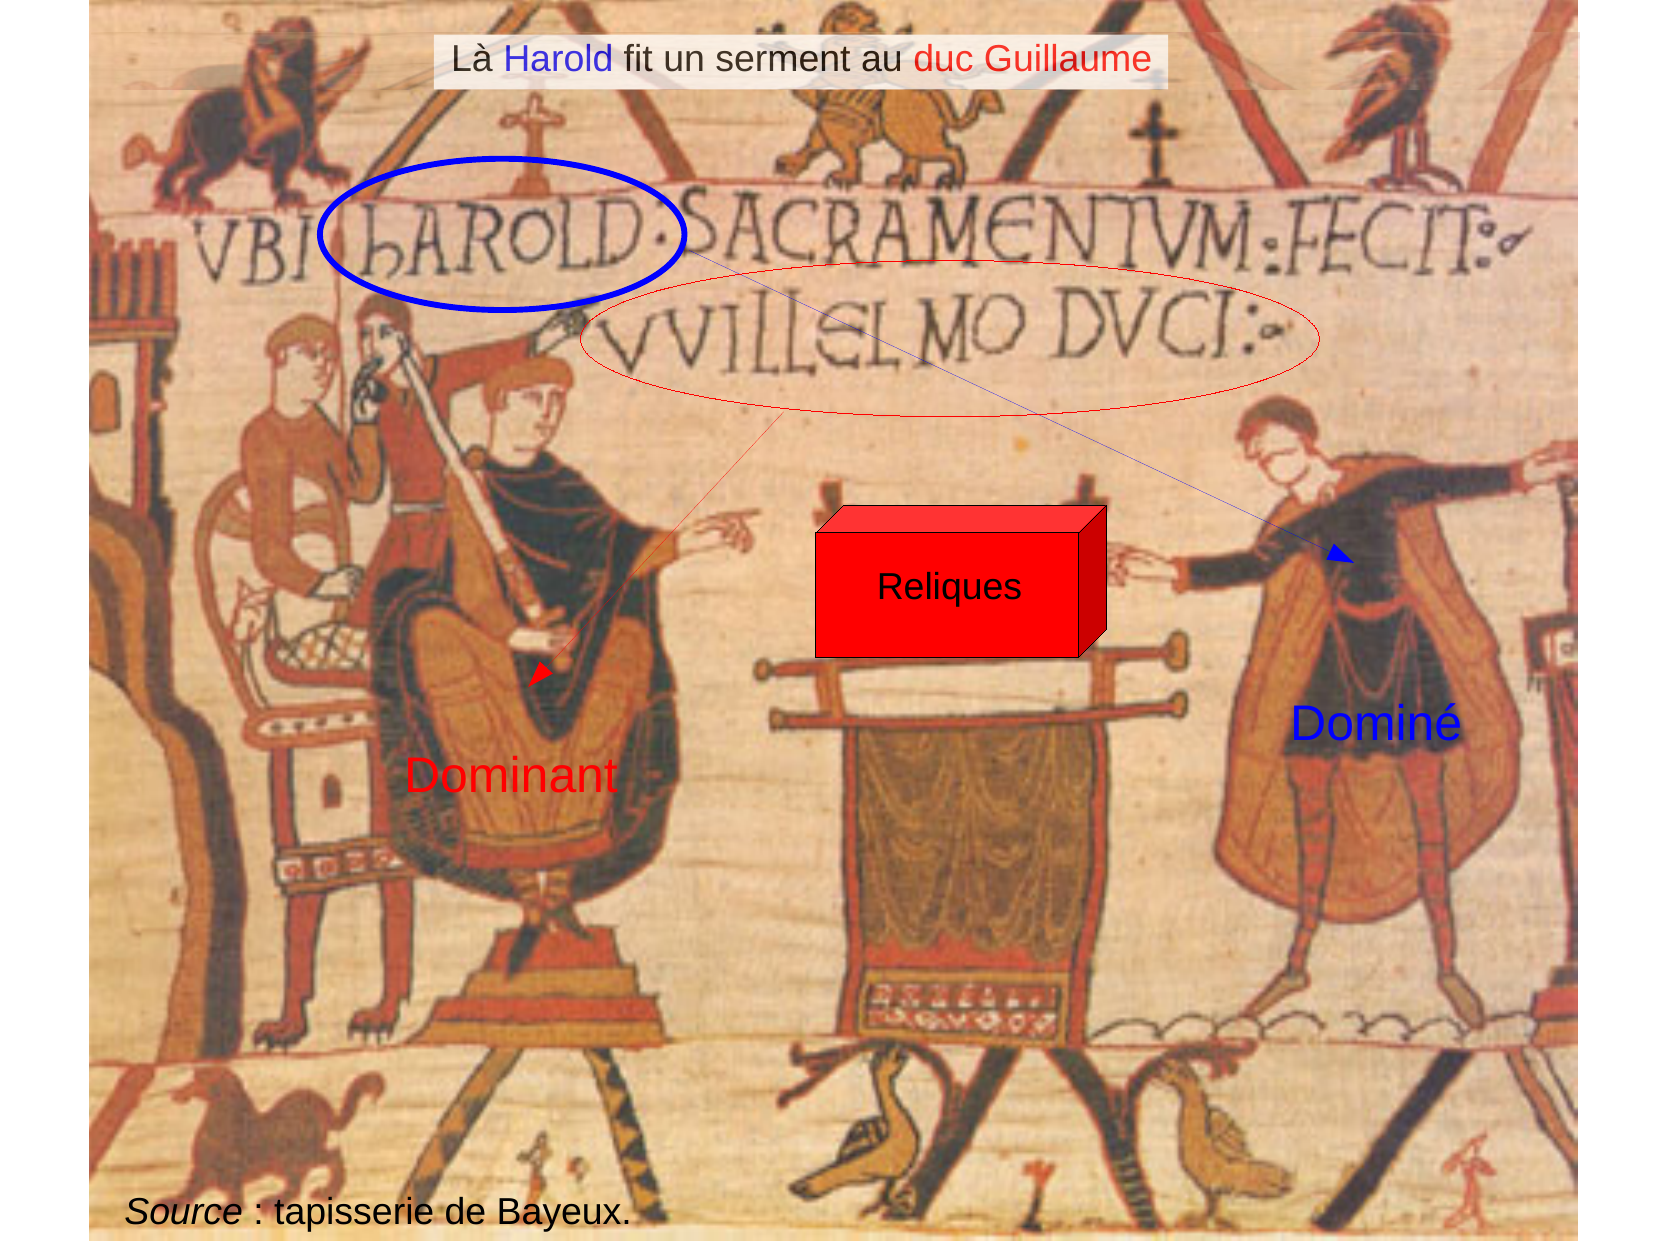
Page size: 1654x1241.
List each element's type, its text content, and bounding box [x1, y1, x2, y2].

text_box Reliques [862, 557, 1099, 615]
picture [89, 0, 1580, 1241]
text_box Source : tapisserie de Bayeux. [109, 1183, 1266, 1241]
text_box Dominant [389, 739, 723, 811]
text_box [815, 505, 1107, 658]
text_box Dominé [1275, 687, 1616, 759]
